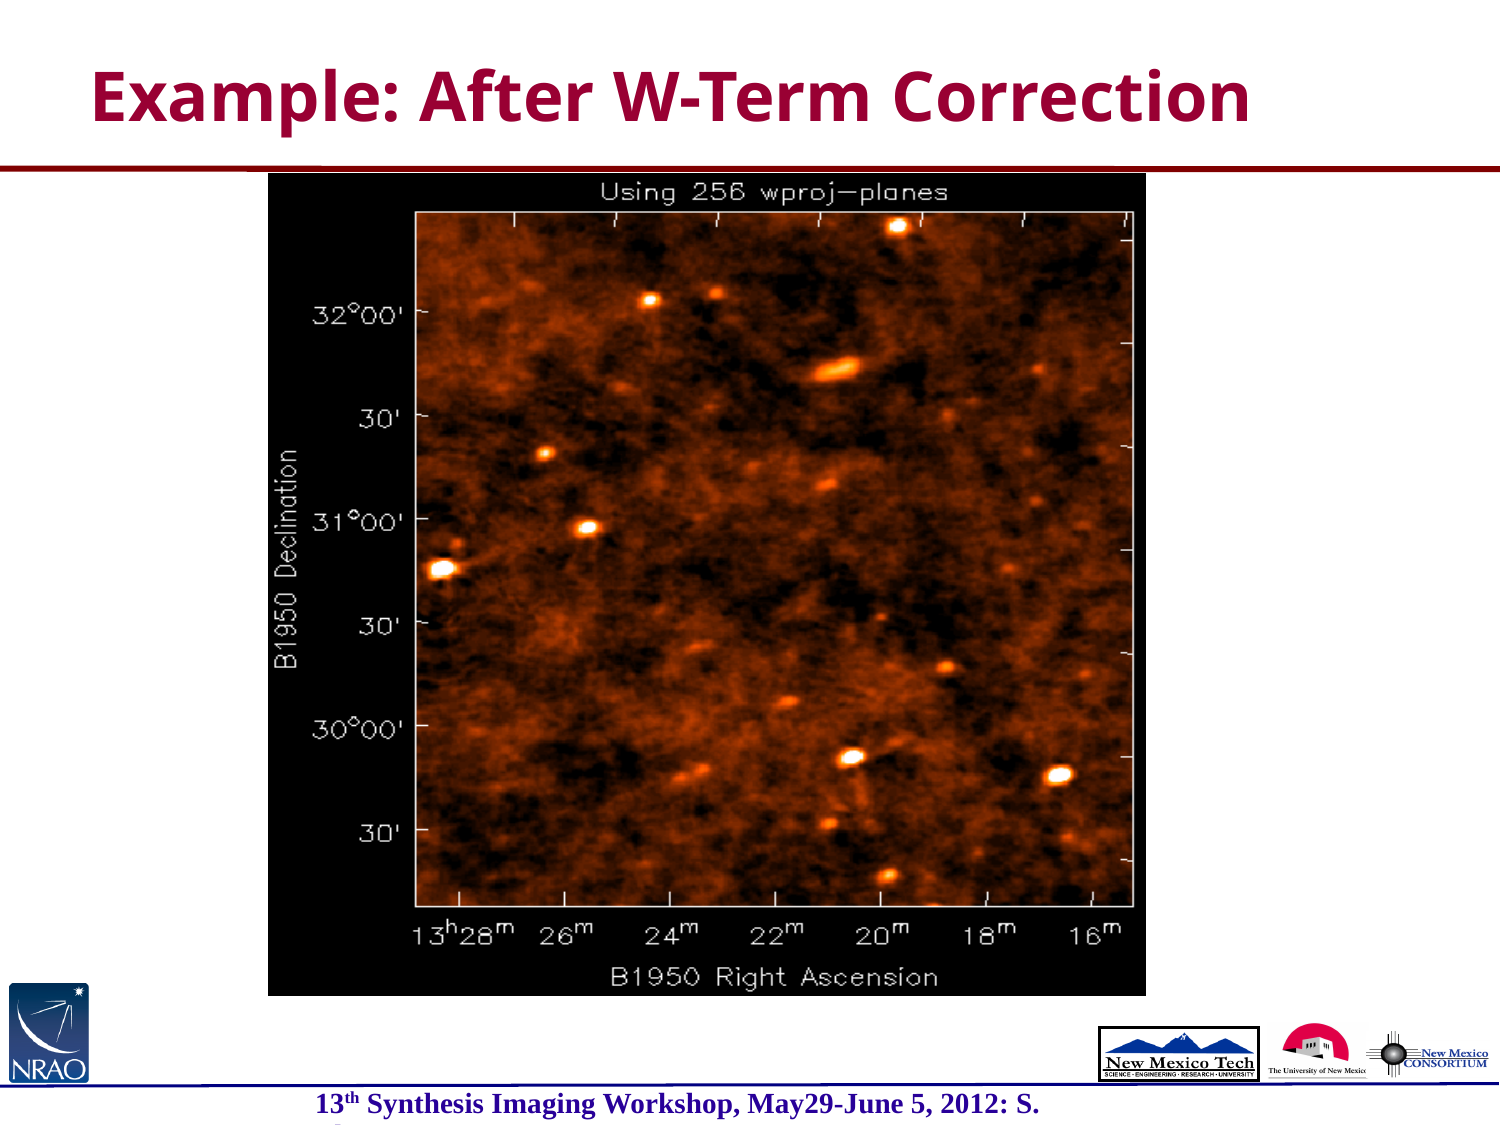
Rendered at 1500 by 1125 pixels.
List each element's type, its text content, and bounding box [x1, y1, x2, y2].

picture [0, 172, 1500, 1125]
title Example: After W-Term Correction [75, 33, 1426, 157]
picture [1101, 1029, 1257, 1079]
picture [0, 0, 1500, 166]
